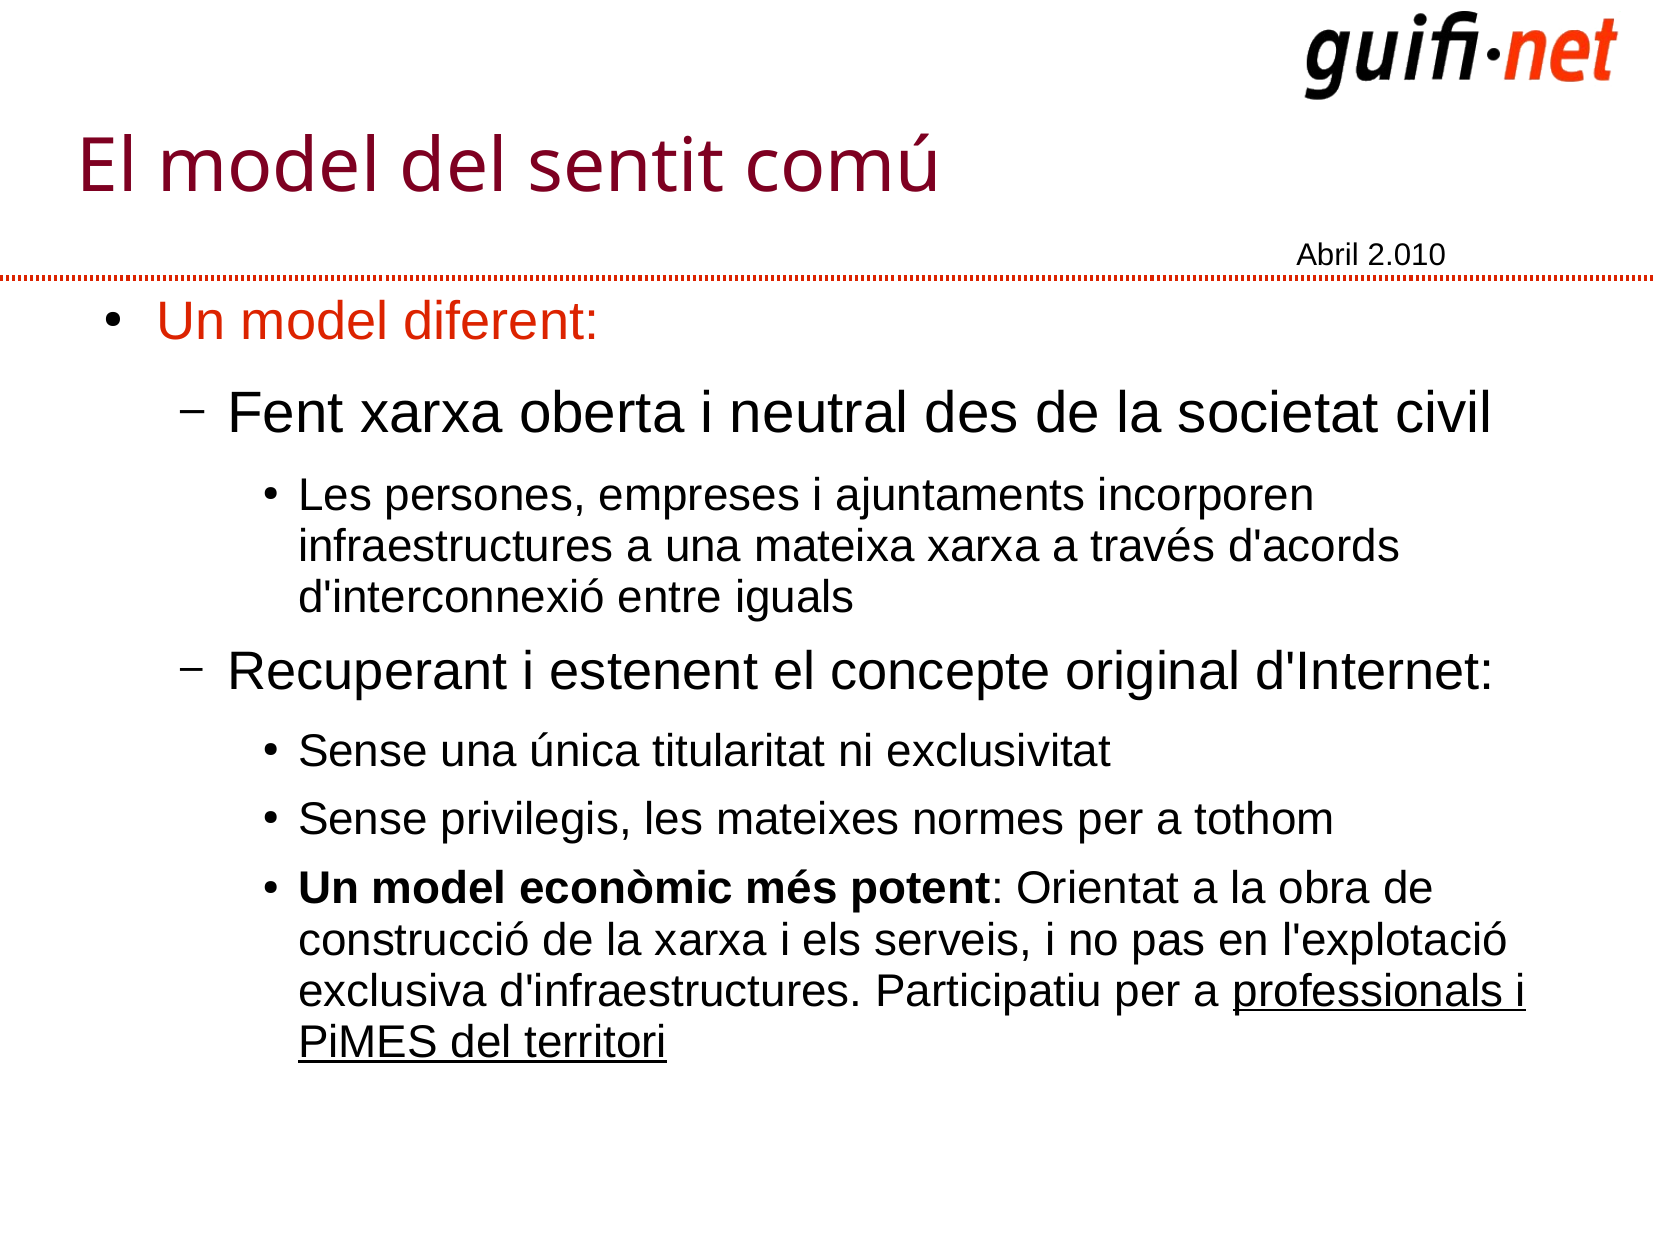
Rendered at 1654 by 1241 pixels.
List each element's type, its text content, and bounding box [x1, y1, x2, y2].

list Un model diferent: Fent xarxa oberta i neutral des de la societat civil Les persones, empreses i ajuntaments incorporen infraestructures a una mateixa xarxa a través d'acords d'interconnexió entre iguals Recuperant i estenent el concepte original d'Internet: Sense una única titularitat ni exclusivitat Sense privilegis, les mateixes normes per a tothom Un model econòmic més potent: Orientat a la obra de construcció de la xarxa i els serveis, i no pas en l'explotació exclusiva d'infraestructures. Participatiu per a professionals i PiMES del territori [82, 290, 1571, 1094]
picture [1299, 11, 1625, 101]
title El model del sentit comú [76, 66, 1093, 259]
